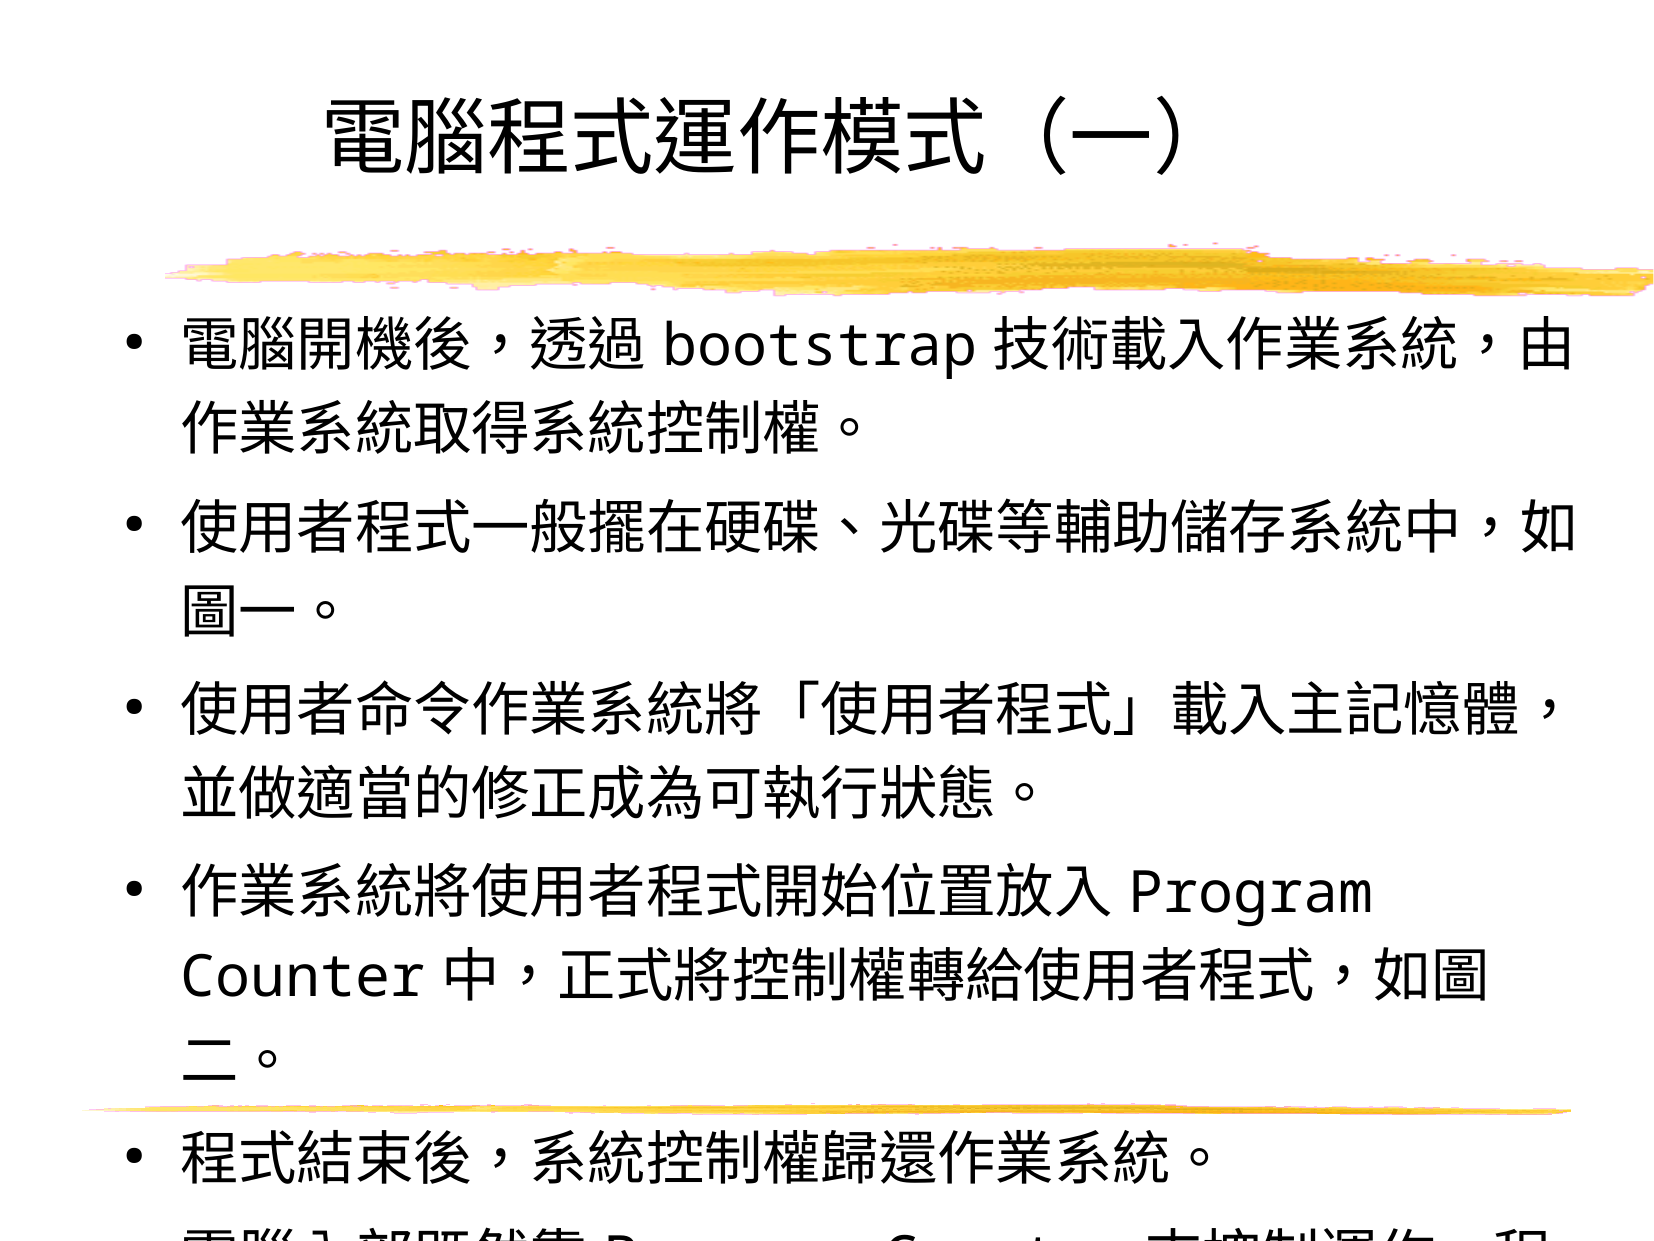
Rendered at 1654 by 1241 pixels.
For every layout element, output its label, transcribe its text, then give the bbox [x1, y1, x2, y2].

list 電腦開機後，透過bootstrap技術載入作業系統，由作業系統取得系統控制權。 使用者程式一般擺在硬碟、光碟等輔助儲存系統中，如圖一。 使用者命令作業系統將「使用者程式」載入主記憶體，並做適當的修正成為可執行狀態。 作業系統將使用者程式開始位置放入Program Counter中，正式將控制權轉給使用者程式，如圖二。 程式結束後，系統控制權歸還作業系統。 電腦內部既然靠Program Counter來控制運作，程式的運作方式就是「一步一步，有先後順序的」。 [124, 298, 1599, 1151]
picture [165, 237, 1654, 308]
picture [82, 1102, 124, 1117]
title 電腦程式運作模式（一） [76, 28, 1482, 235]
